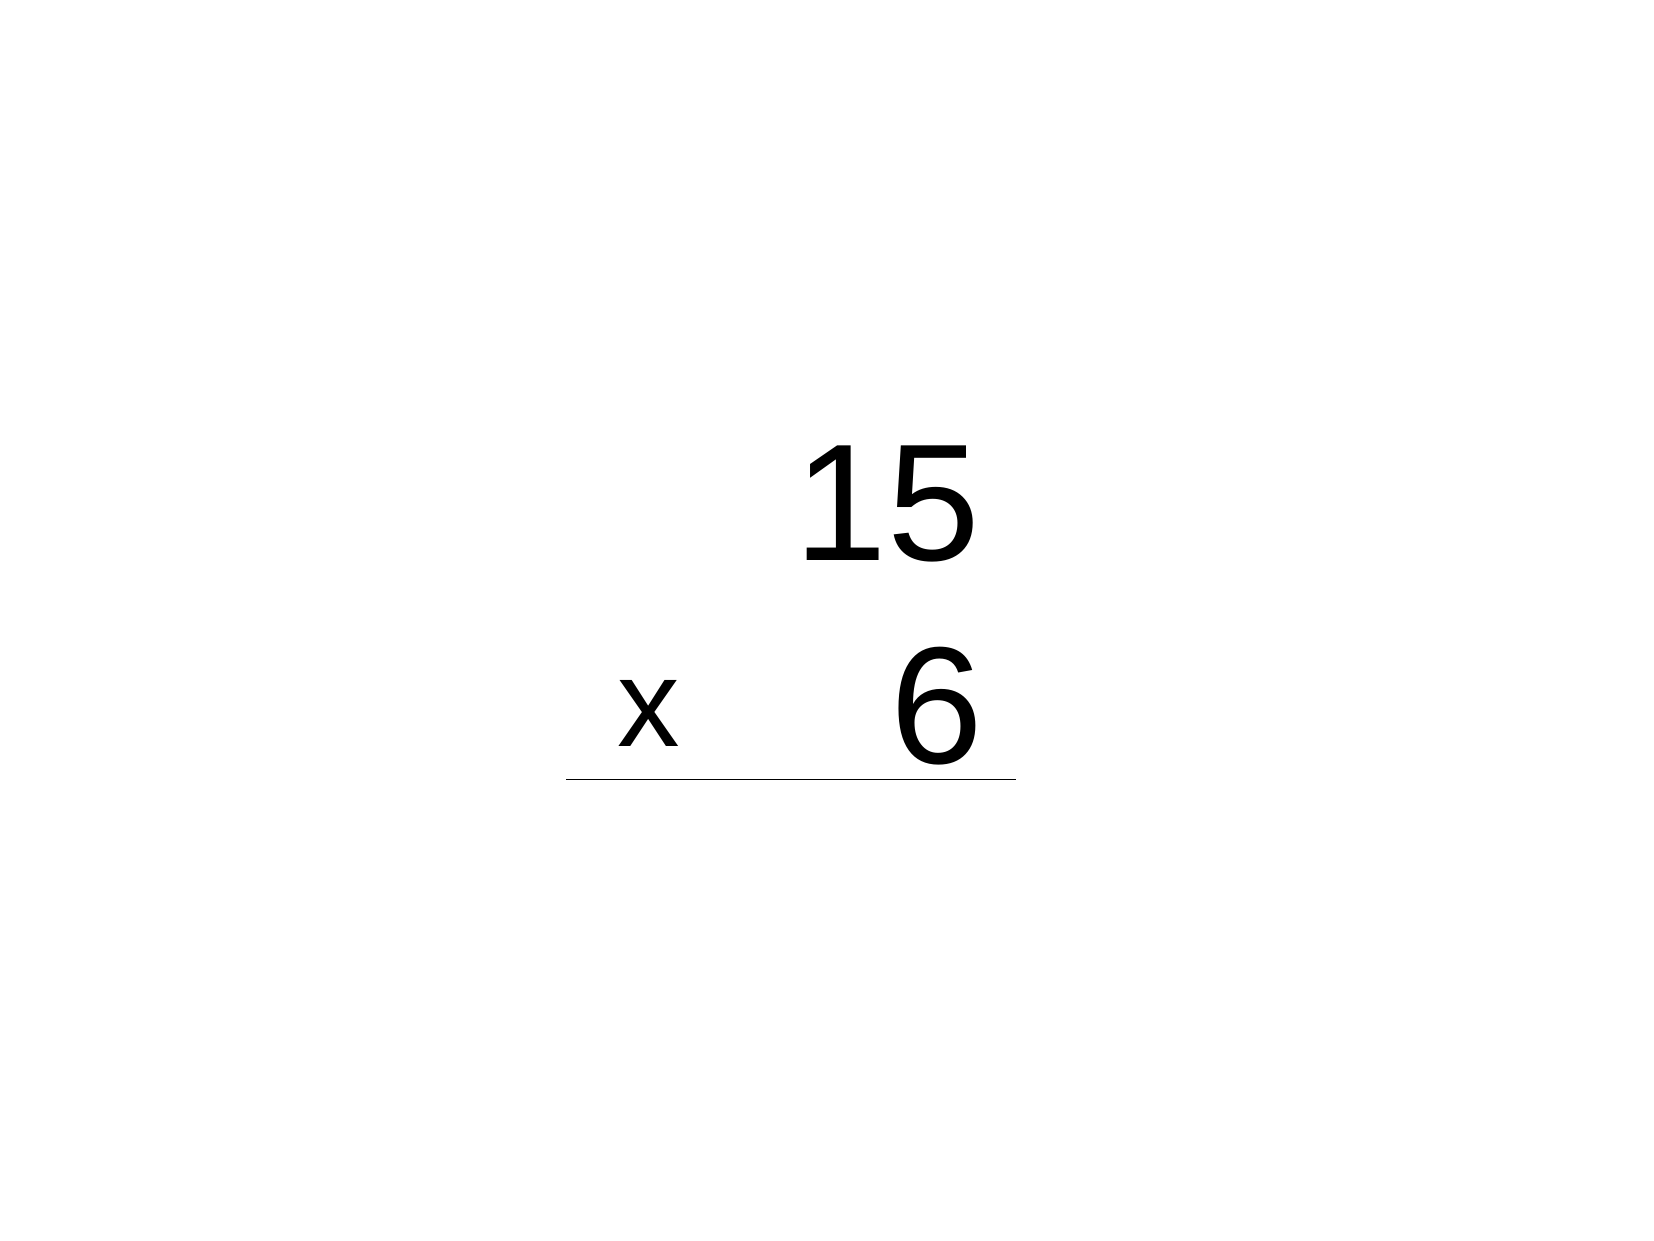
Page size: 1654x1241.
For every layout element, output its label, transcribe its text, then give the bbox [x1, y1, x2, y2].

text_box 15 [779, 401, 1004, 603]
text_box x [602, 625, 745, 779]
text_box 6 [875, 605, 1029, 807]
